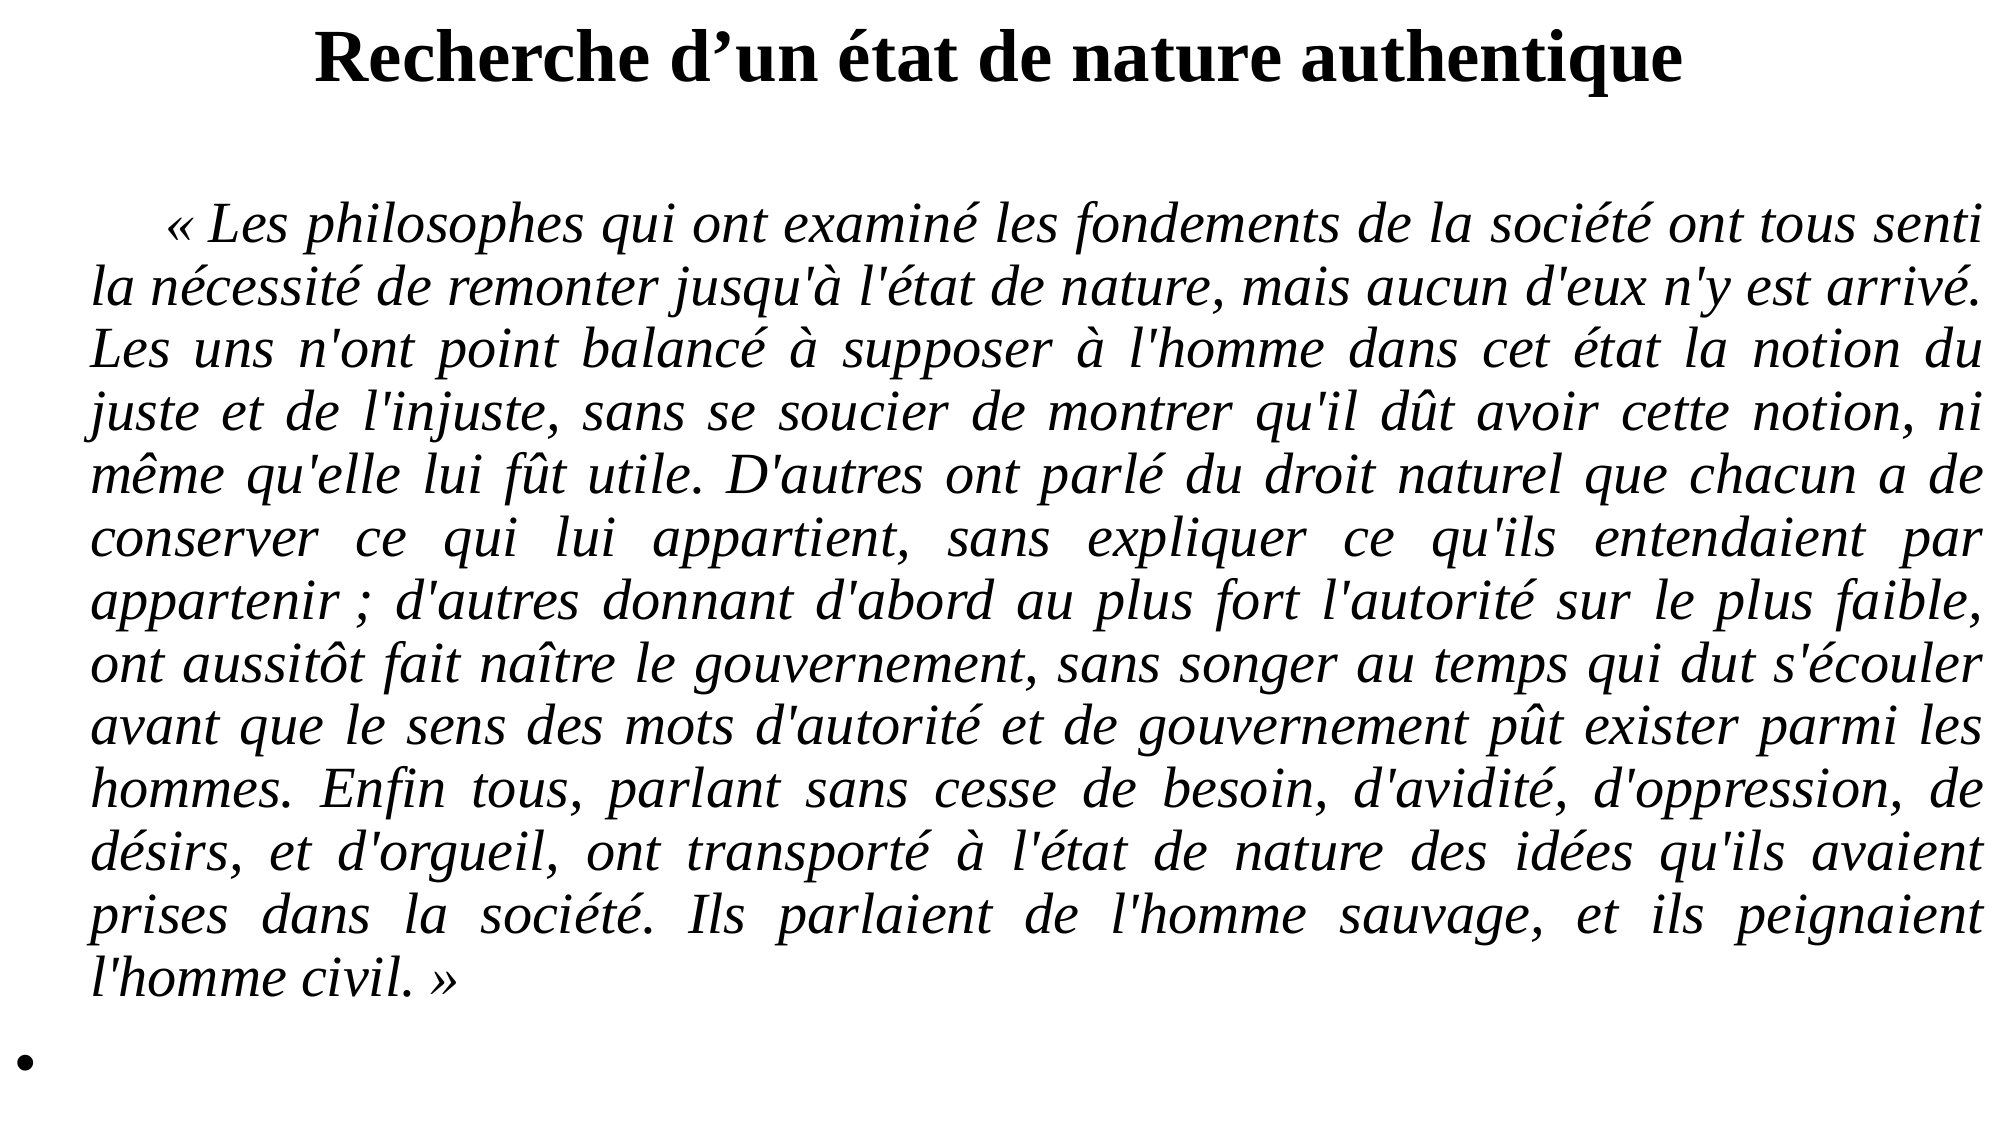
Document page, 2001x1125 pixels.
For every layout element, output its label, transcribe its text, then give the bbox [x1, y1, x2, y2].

list « Les philosophes qui ont examiné les fondements de la société ont tous senti la nécessité de remonter jusqu'à l'état de nature, mais aucun d'eux n'y est arrivé. Les uns n'ont point balancé à supposer à l'homme dans cet état la notion du juste et de l'injuste, sans se soucier de montrer qu'il dût avoir cette notion, ni même qu'elle lui fût utile. D'autres ont parlé du droit naturel que chacun a de conserver ce qui lui appartient, sans expliquer ce qu'ils entendaient par appartenir ; d'autres donnant d'abord au plus fort l'autorité sur le plus faible, ont aussitôt fait naître le gouvernement, sans songer au temps qui dut s'écouler avant que le sens des mots d'autorité et de gouvernement pût exister parmi les hommes. Enfin tous, parlant sans cesse de besoin, d'avidité, d'oppression, de désirs, et d'orgueil, ont transporté à l'état de nature des idées qu'ils avaient prises dans la société. Ils parlaient de l'homme sauvage, et ils peignaient l'homme civil. » [0, 184, 2000, 1125]
title Recherche d’un état de nature authentique [249, 0, 1750, 114]
